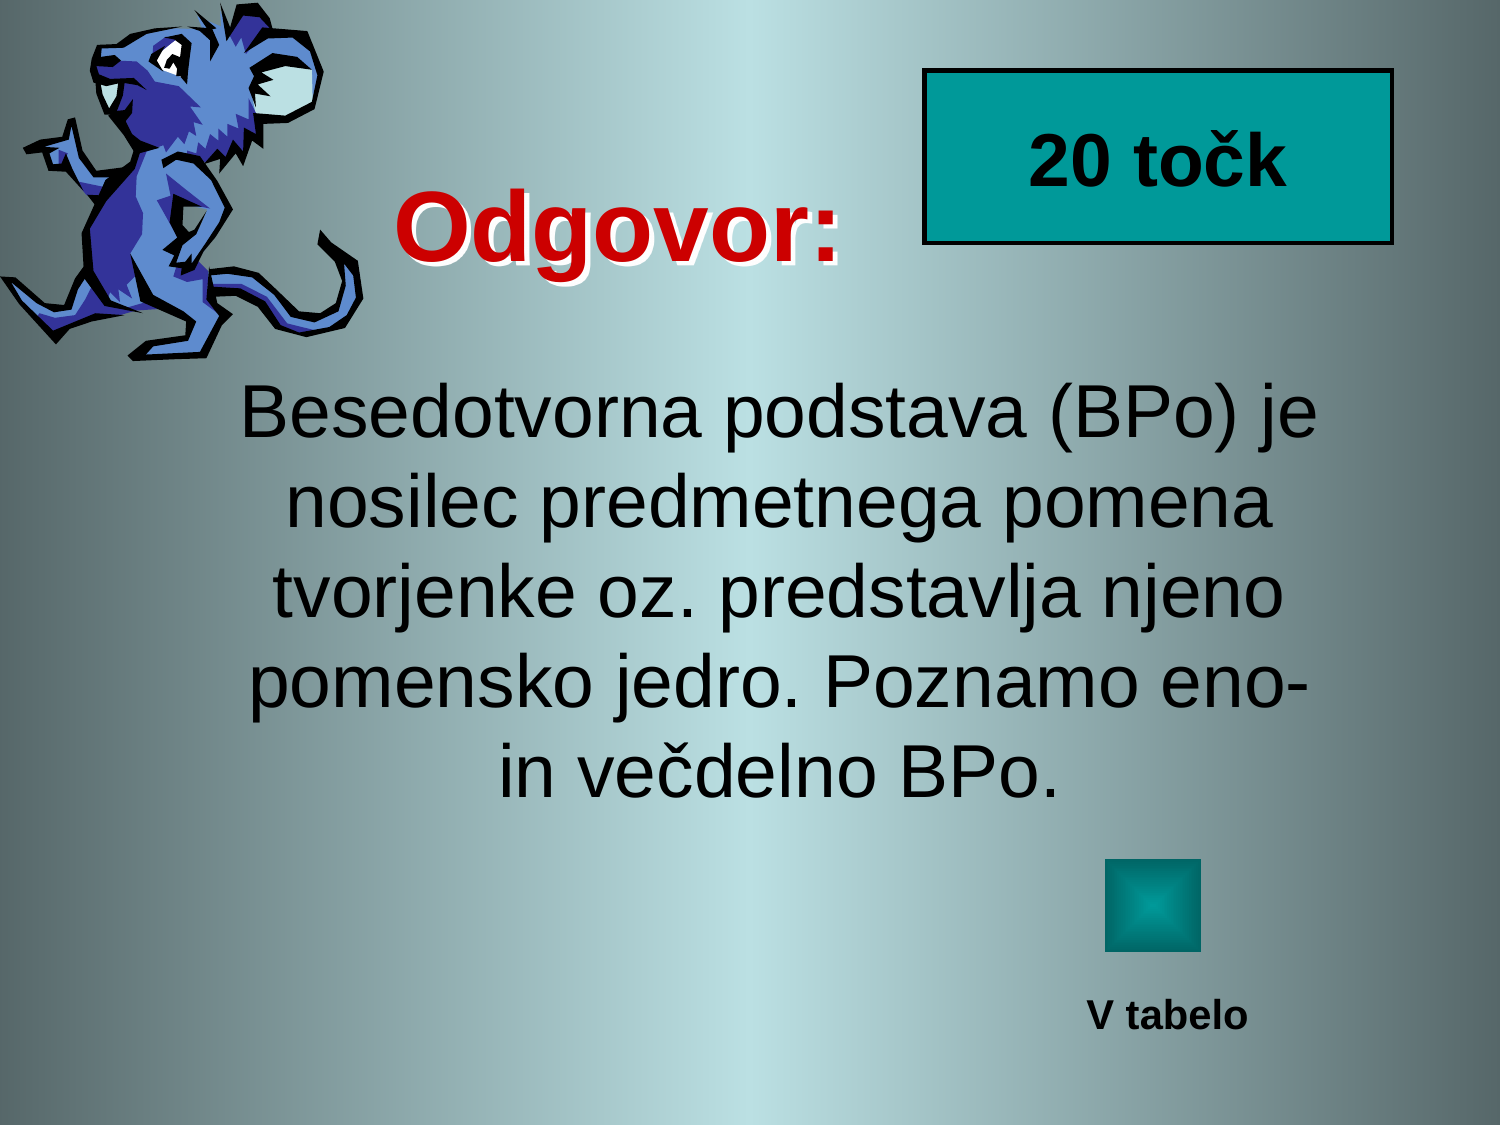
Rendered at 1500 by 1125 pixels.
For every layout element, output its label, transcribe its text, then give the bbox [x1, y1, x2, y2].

text_box Besedotvorna podstava (BPo) je nosilec predmetnega pomena tvorjenke oz. predstavlja njeno pomensko jedro. Poznamo eno- in večdelno BPo. [210, 355, 1349, 821]
title Odgovor: [378, 151, 890, 292]
text_box V tabelo [993, 980, 1342, 1046]
text_box [1105, 859, 1201, 952]
text_box 20 točk [924, 70, 1392, 243]
